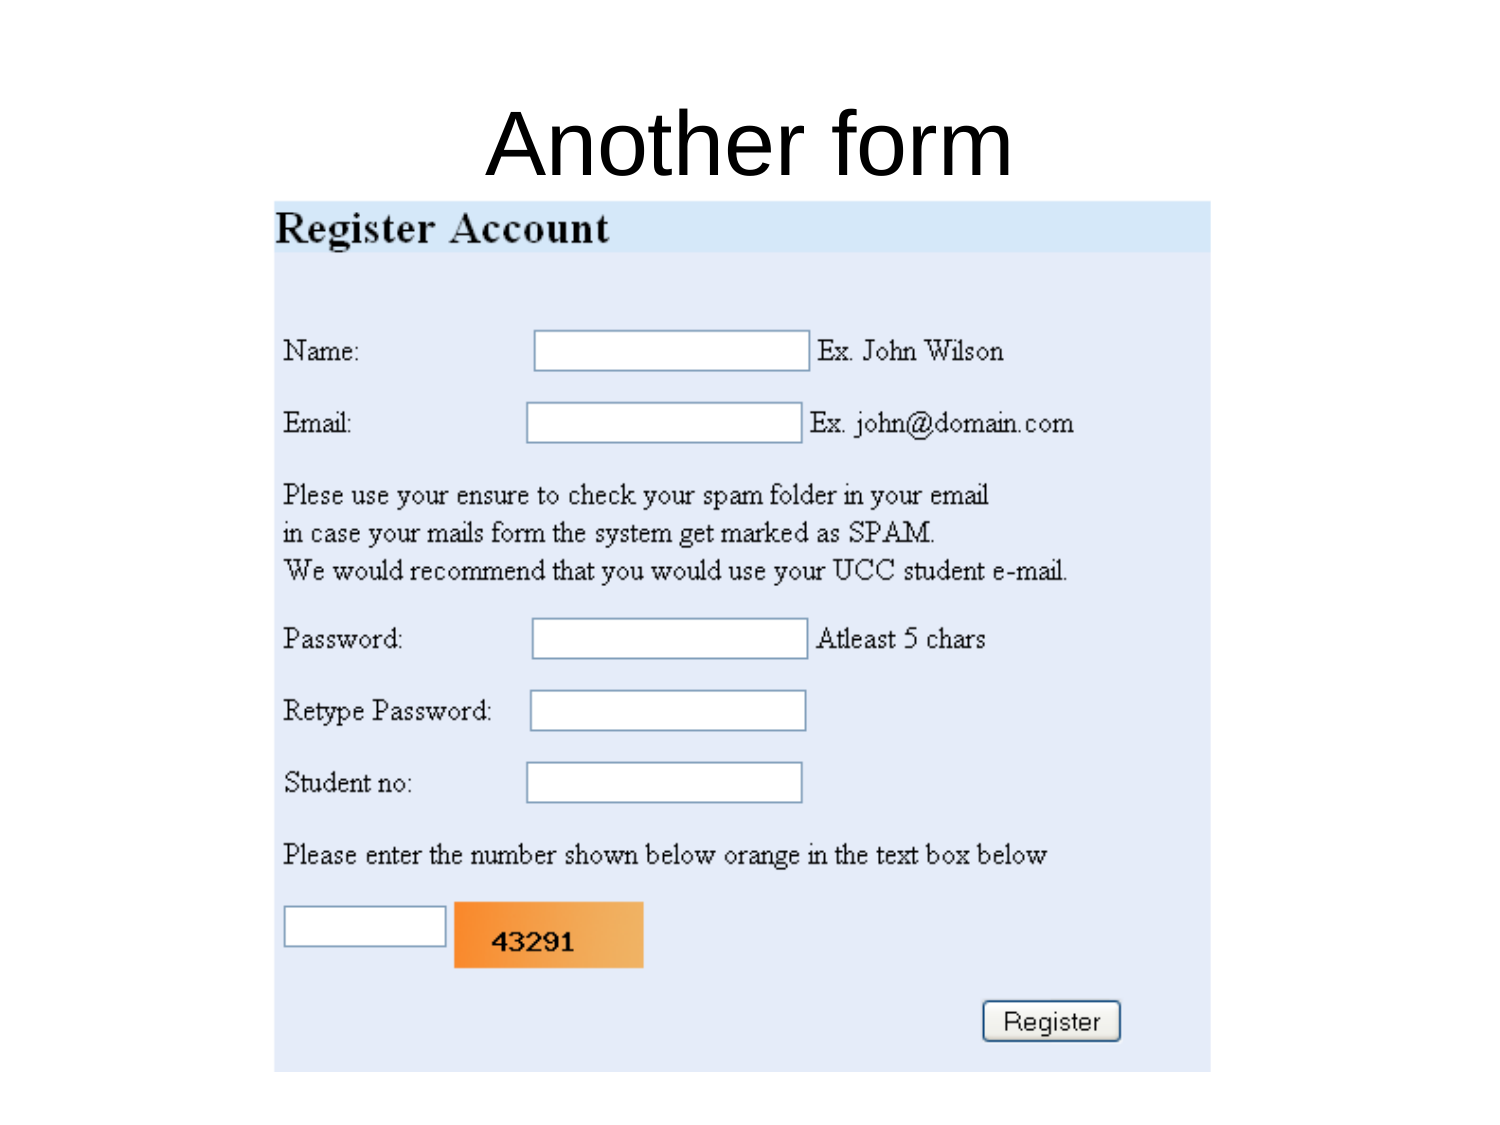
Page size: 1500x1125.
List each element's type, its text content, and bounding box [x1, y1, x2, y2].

title Another form [75, 45, 1426, 233]
picture [265, 184, 1211, 1072]
